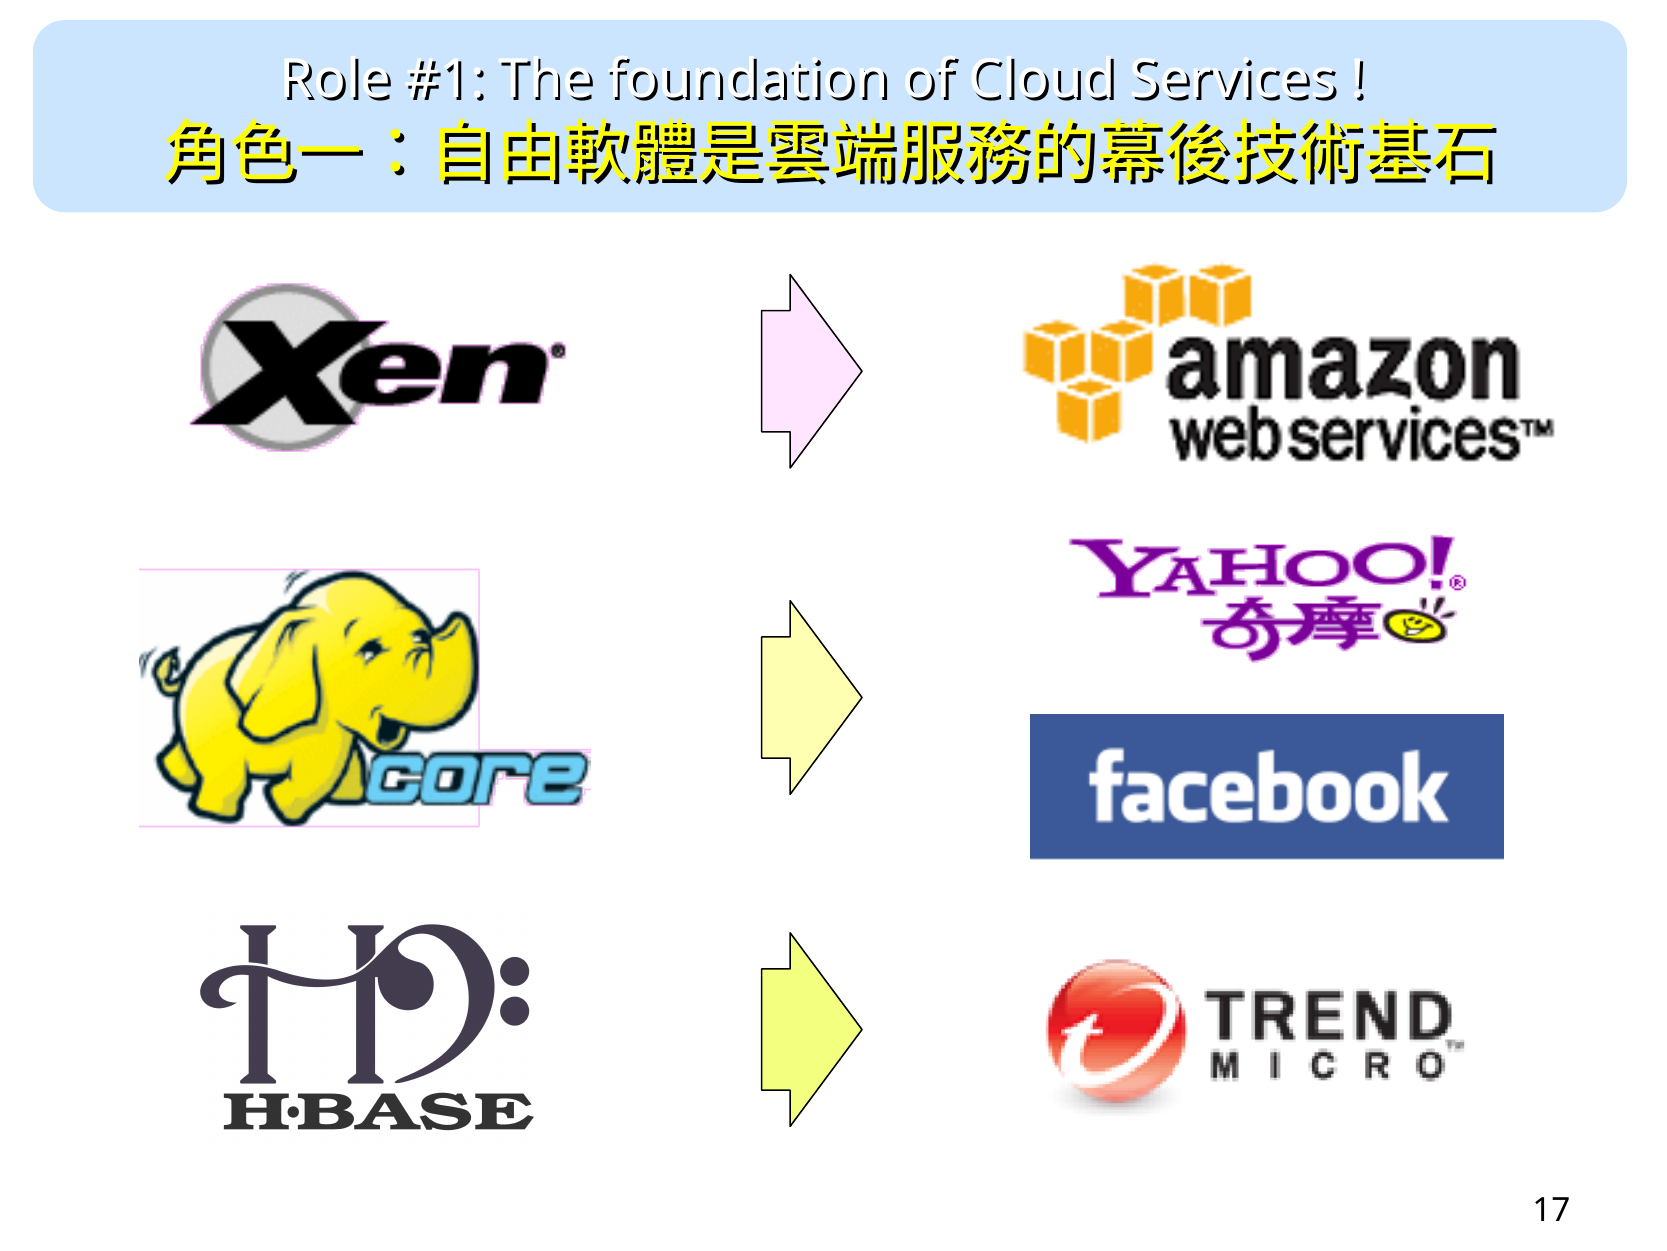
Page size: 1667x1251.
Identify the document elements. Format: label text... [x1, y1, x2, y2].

text_box [761, 600, 863, 795]
text_box Role #1: The foundation of Cloud Services ! 角色一：自由軟體是雲端服務的幕後技術基石 [32, 20, 1628, 213]
text_box [761, 932, 863, 1127]
picture [194, 909, 549, 1150]
picture [987, 253, 1565, 489]
picture [1030, 714, 1504, 881]
picture [139, 565, 591, 830]
picture [180, 282, 591, 460]
text_box [761, 274, 863, 469]
picture [1001, 513, 1554, 691]
picture [1027, 920, 1501, 1139]
